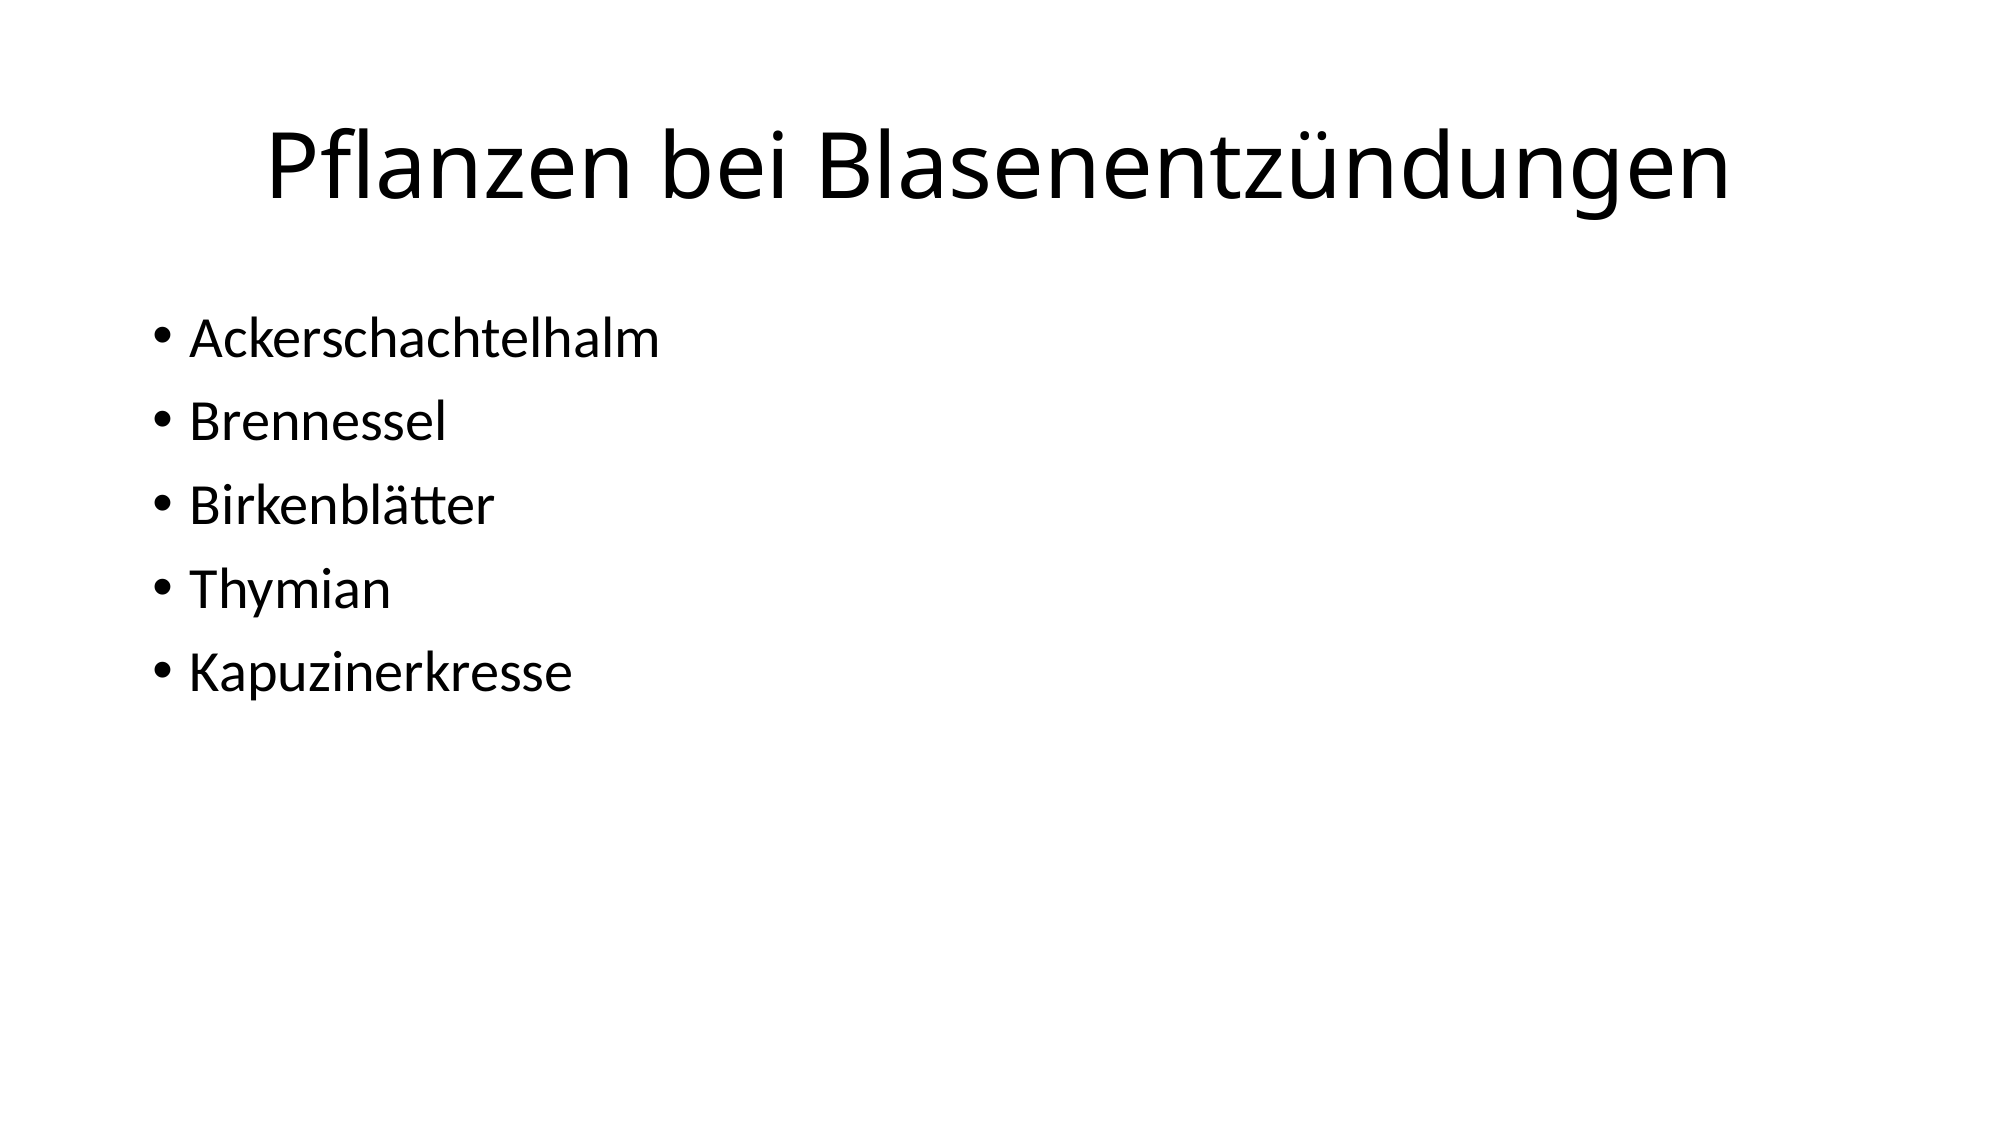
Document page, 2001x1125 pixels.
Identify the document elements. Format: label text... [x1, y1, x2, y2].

list Ackerschachtelhalm Brennessel Birkenblätter Thymian Kapuzinerkresse [137, 299, 1863, 1014]
title Pflanzen bei Blasenentzündungen [137, 59, 1863, 278]
